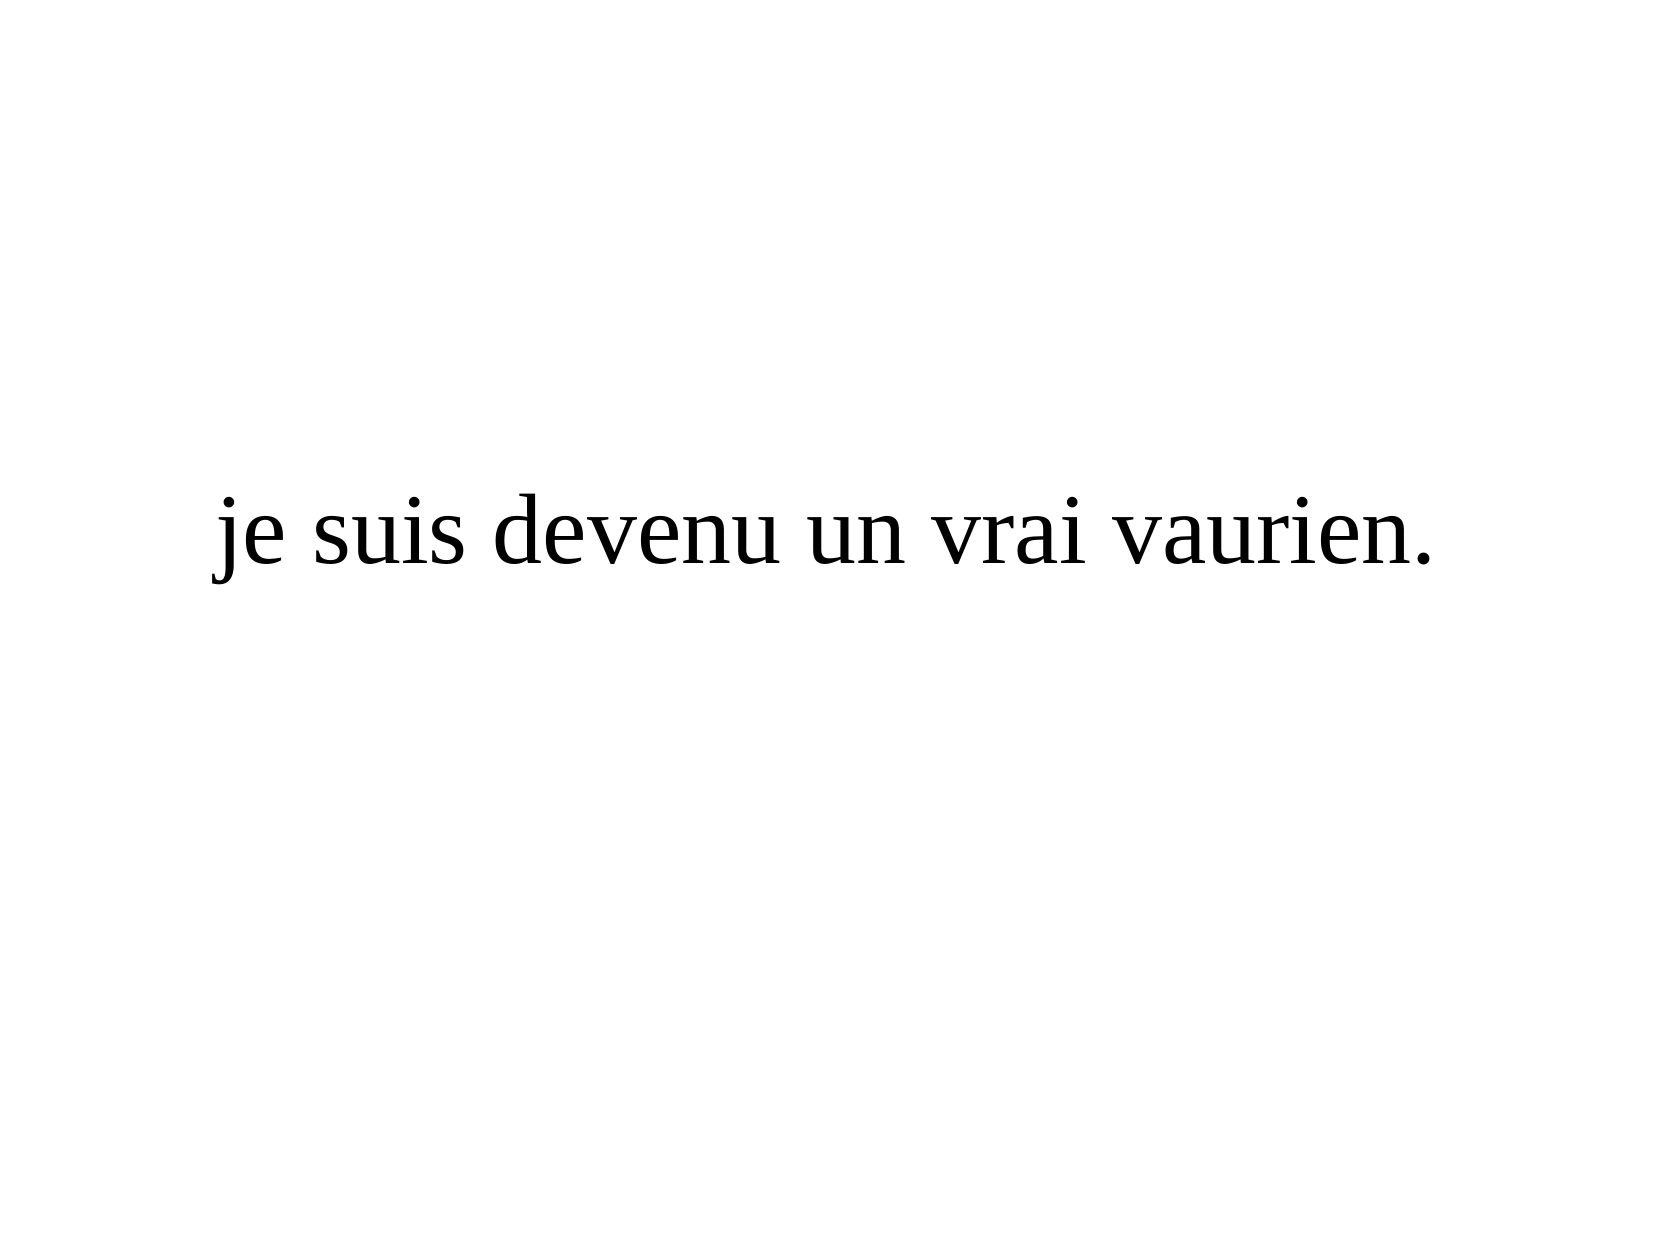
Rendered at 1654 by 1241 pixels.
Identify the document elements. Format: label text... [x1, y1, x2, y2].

text_box je suis devenu un vrai vaurien. [82, 49, 1571, 1010]
